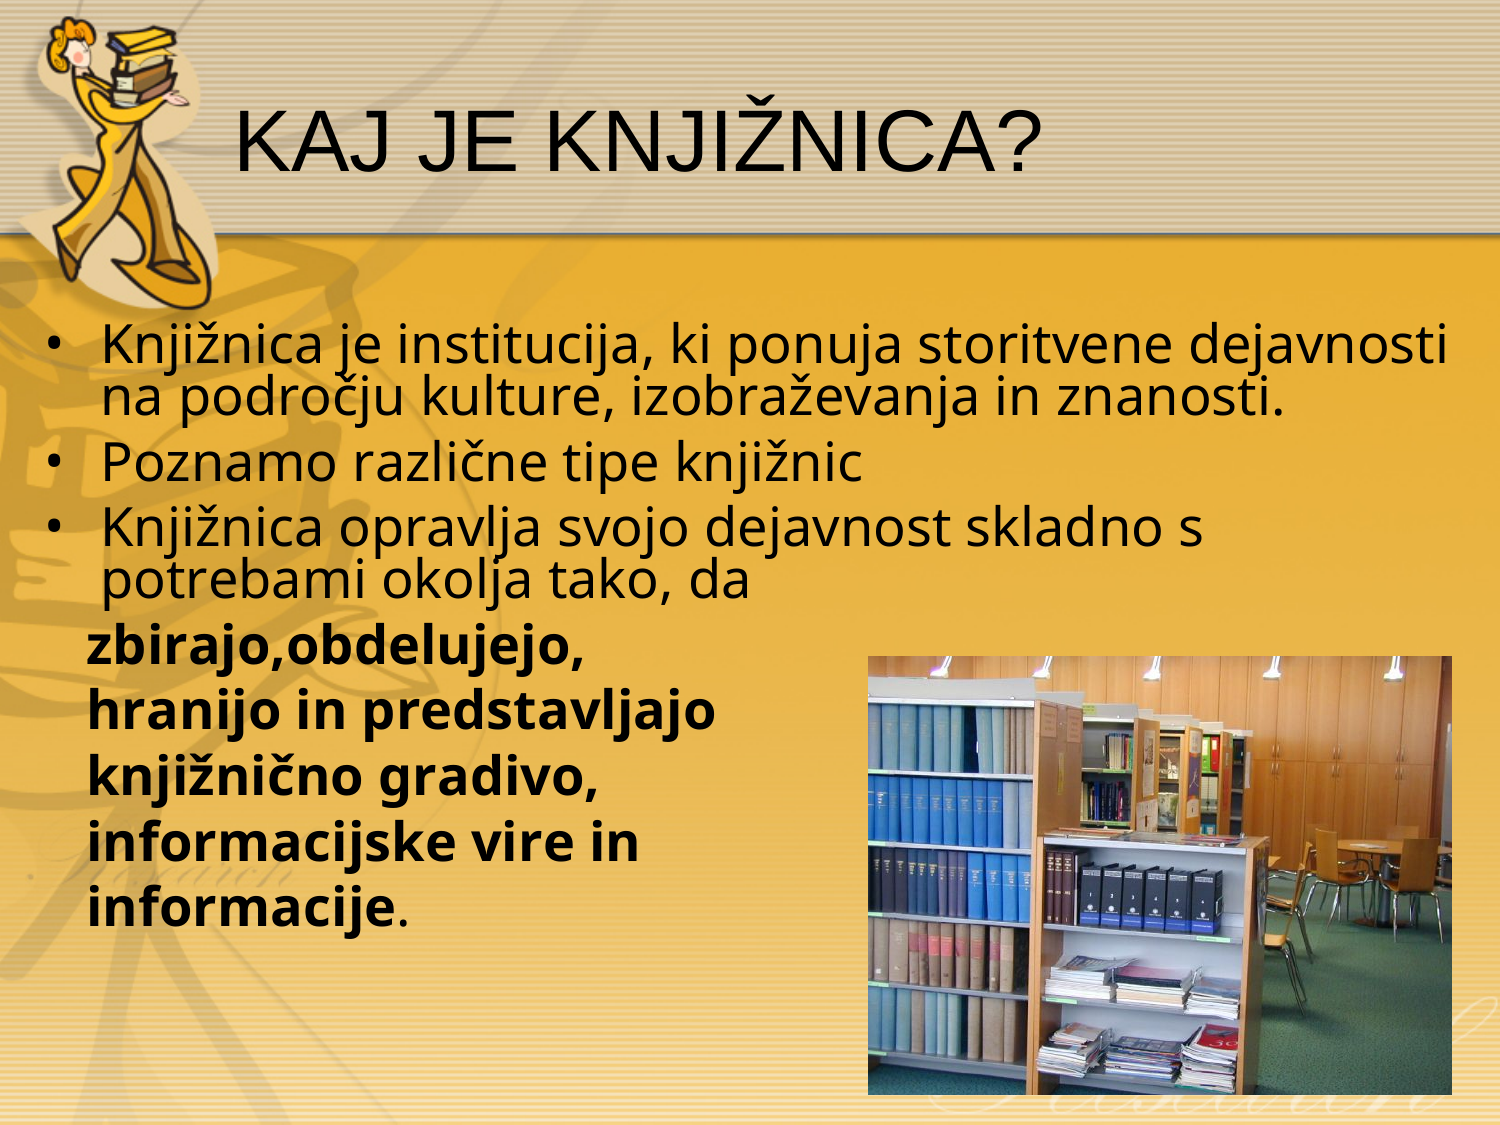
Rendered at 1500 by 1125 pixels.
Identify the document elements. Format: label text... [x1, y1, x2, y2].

title KAJ JE KNJIŽNICA? [218, 42, 1471, 197]
picture [0, 0, 1500, 1125]
list Knjižnica je institucija, ki ponuja storitvene dejavnosti na področju kulture, izobraževanja in znanosti. Poznamo različne tipe knjižnic Knjižnica opravlja svojo dejavnost skladno s potrebami okolja tako, da zbirajo,obdelujejo, hranijo in predstavljajo knjižnično gradivo, informacijske vire in informacije. [29, 314, 1500, 1095]
